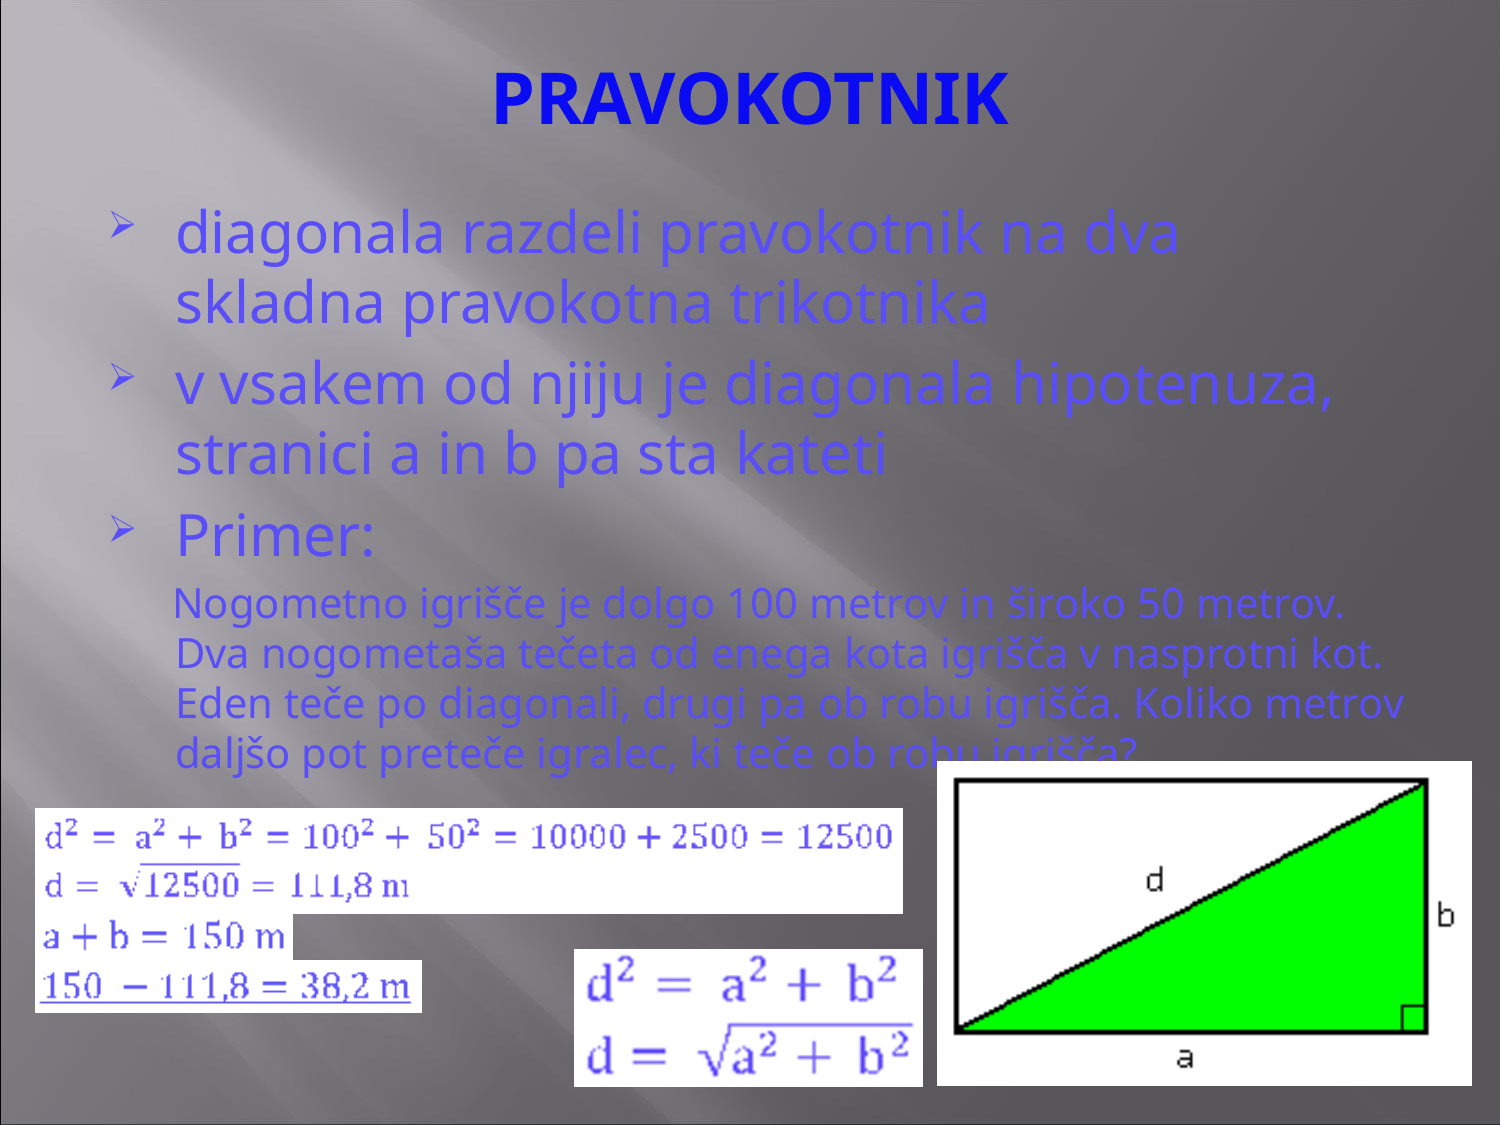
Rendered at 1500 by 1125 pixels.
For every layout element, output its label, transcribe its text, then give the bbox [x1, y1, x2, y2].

picture [0, 0, 1500, 1125]
list diagonala razdeli pravokotnik na dva skladna pravokotna trikotnika v vsakem od njiju je diagonala hipotenuza, stranici a in b pa sta kateti Primer: Nogometno igrišče je dolgo 100 metrov in široko 50 metrov. Dva nogometaša tečeta od enega kota igrišča v nasprotni kot. Eden teče po diagonali, drugi pa ob robu igrišča. Koliko metrov daljšo pot preteče igralec, ki teče ob robu igrišča? [70, 187, 1421, 1024]
title PRAVOKOTNIK [75, 45, 1425, 233]
